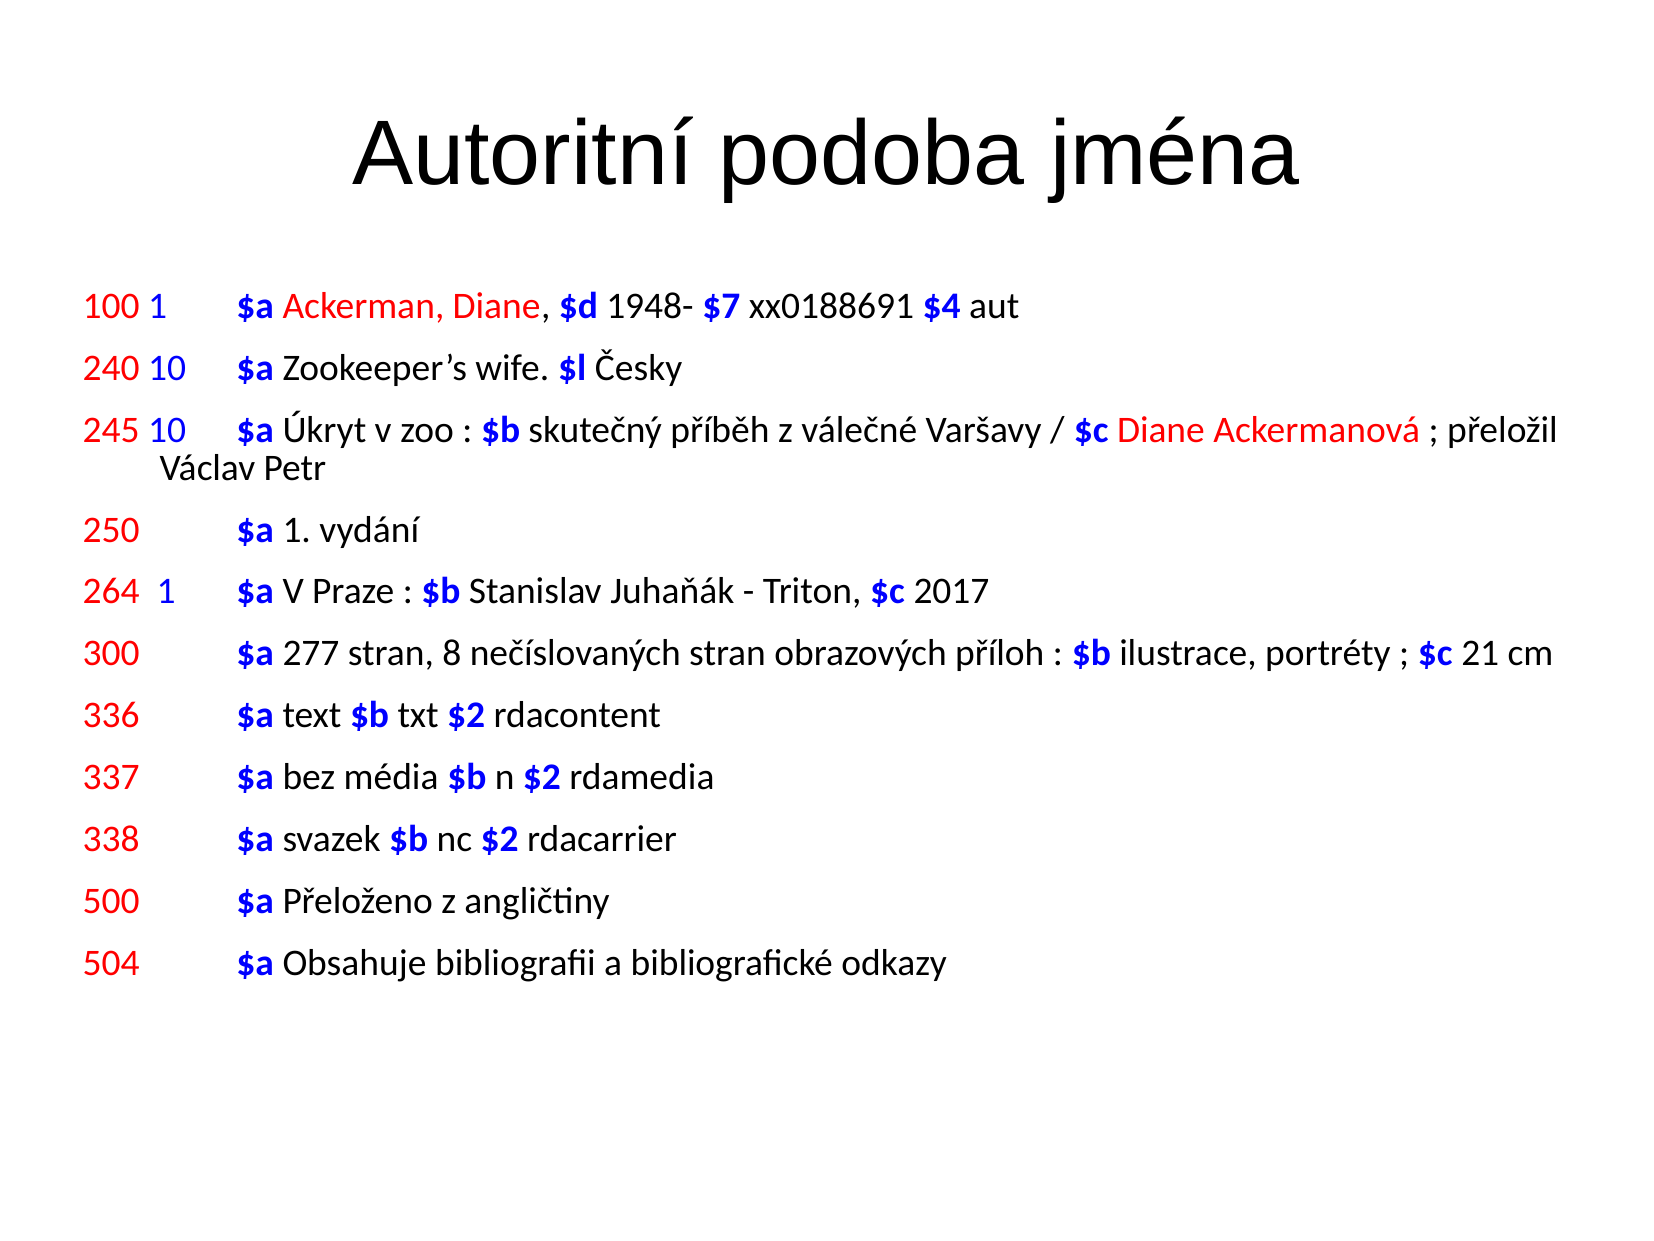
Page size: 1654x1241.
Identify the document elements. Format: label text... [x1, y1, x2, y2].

title Autoritní podoba jména [82, 49, 1571, 257]
list 100 1 $a Ackerman, Diane, $d 1948- $7 xx0188691 $4 aut 240 10 $a Zookeeper’s wife. $l Česky 245 10 $a Úkryt v zoo : $b skutečný příběh z válečné Varšavy / $c Diane Ackermanová ; přeložil Václav Petr 250 $a 1. vydání 264 1 $a V Praze : $b Stanislav Juhaňák - Triton, $c 2017 300 $a 277 stran, 8 nečíslovaných stran obrazových příloh : $b ilustrace, portréty ; $c 21 cm 336 $a text $b txt $2 rdacontent 337 $a bez média $b n $2 rdamedia 338 $a svazek $b nc $2 rdacarrier 500 $a Přeloženo z angličtiny 504 $a Obsahuje bibliografii a bibliografické odkazy [82, 290, 1571, 1010]
